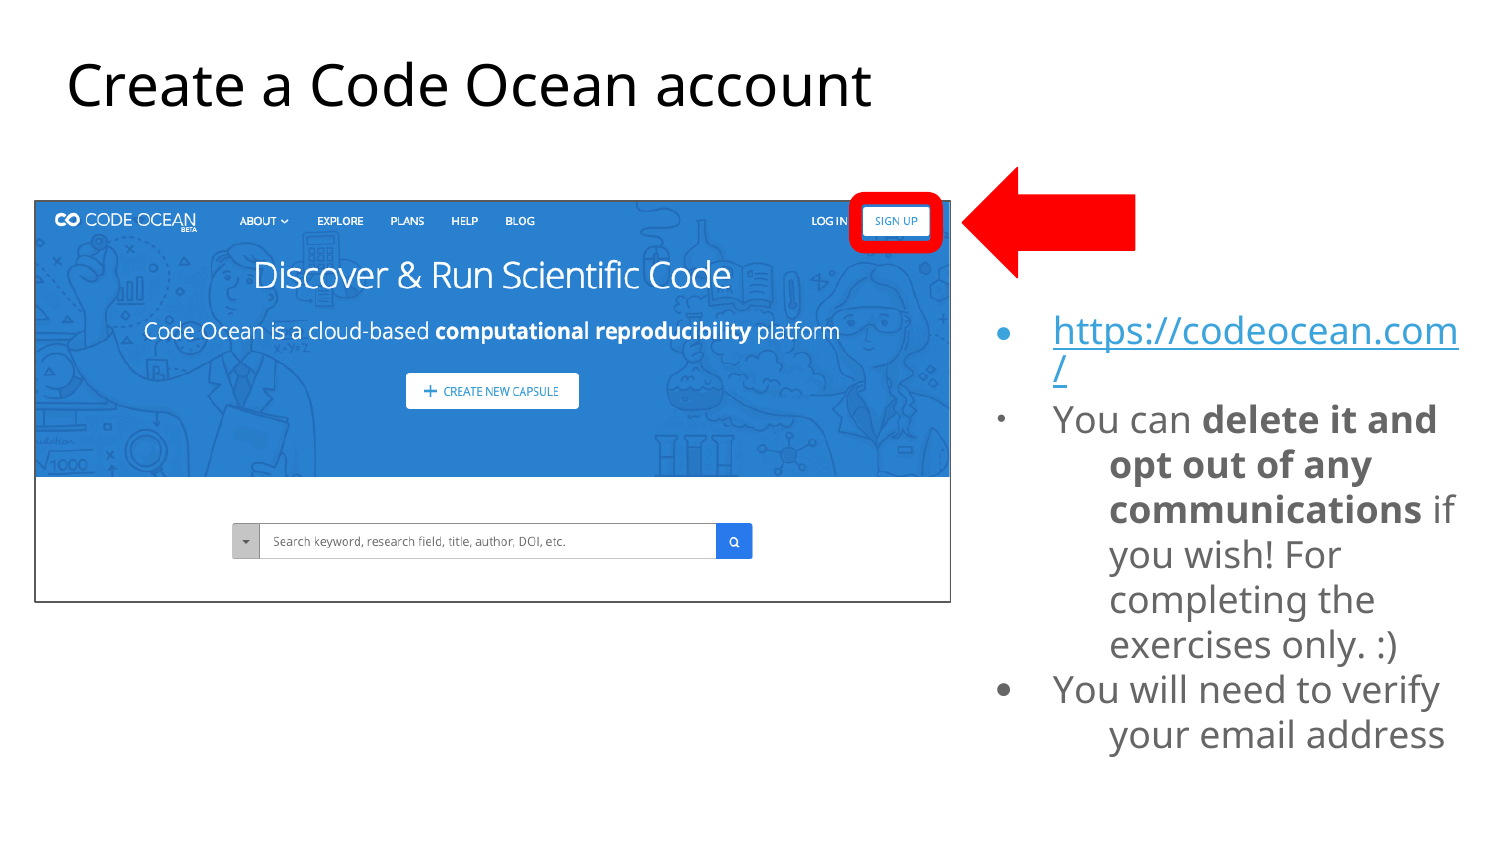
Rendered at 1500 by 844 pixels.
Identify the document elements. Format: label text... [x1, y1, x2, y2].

picture [862, 205, 930, 240]
text_box [962, 167, 1135, 278]
title Create a Code Ocean account [51, 33, 1449, 142]
picture [35, 201, 950, 602]
text_box https://codeocean.com/ You can delete it and opt out of any communications if you wish! For completing the exercises only. :) You will need to verify your email address [944, 247, 1480, 764]
